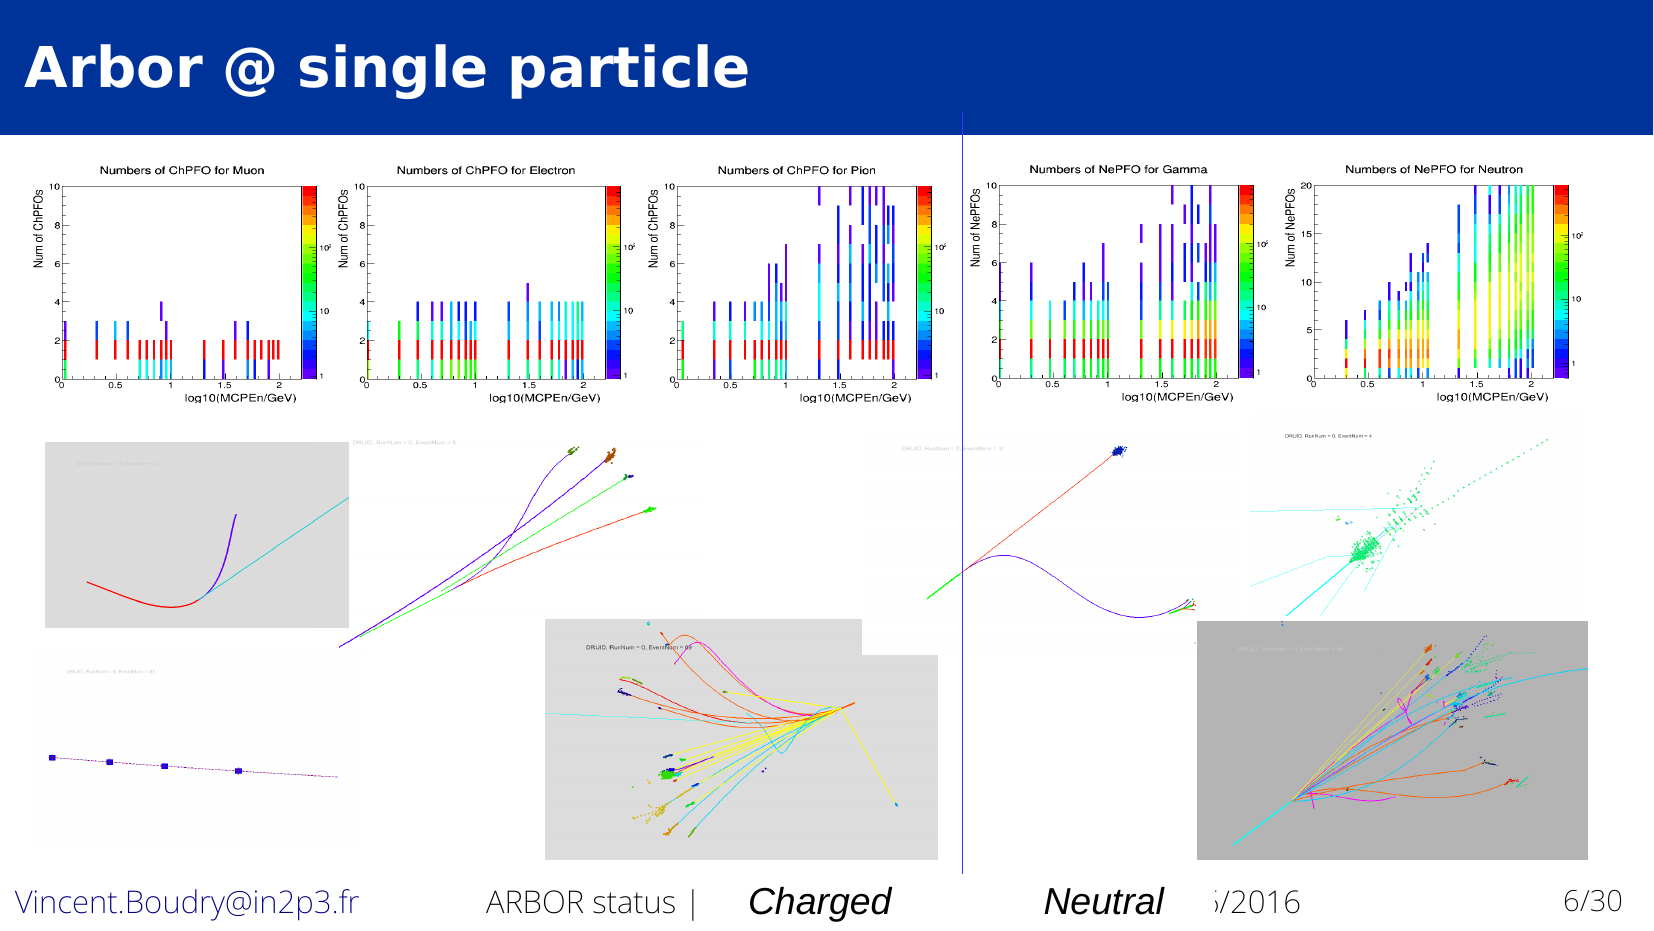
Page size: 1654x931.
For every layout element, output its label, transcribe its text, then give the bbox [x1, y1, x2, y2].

text_box [699, 875, 1215, 931]
picture [32, 162, 331, 403]
text_box Charged Neutral [733, 872, 1268, 930]
picture [337, 162, 635, 403]
picture [969, 161, 1268, 403]
picture [32, 414, 962, 860]
title Arbor @ single particle [24, 12, 1635, 124]
picture [647, 162, 946, 403]
picture [1250, 412, 1584, 616]
picture [963, 421, 1588, 860]
picture [1284, 161, 1583, 403]
